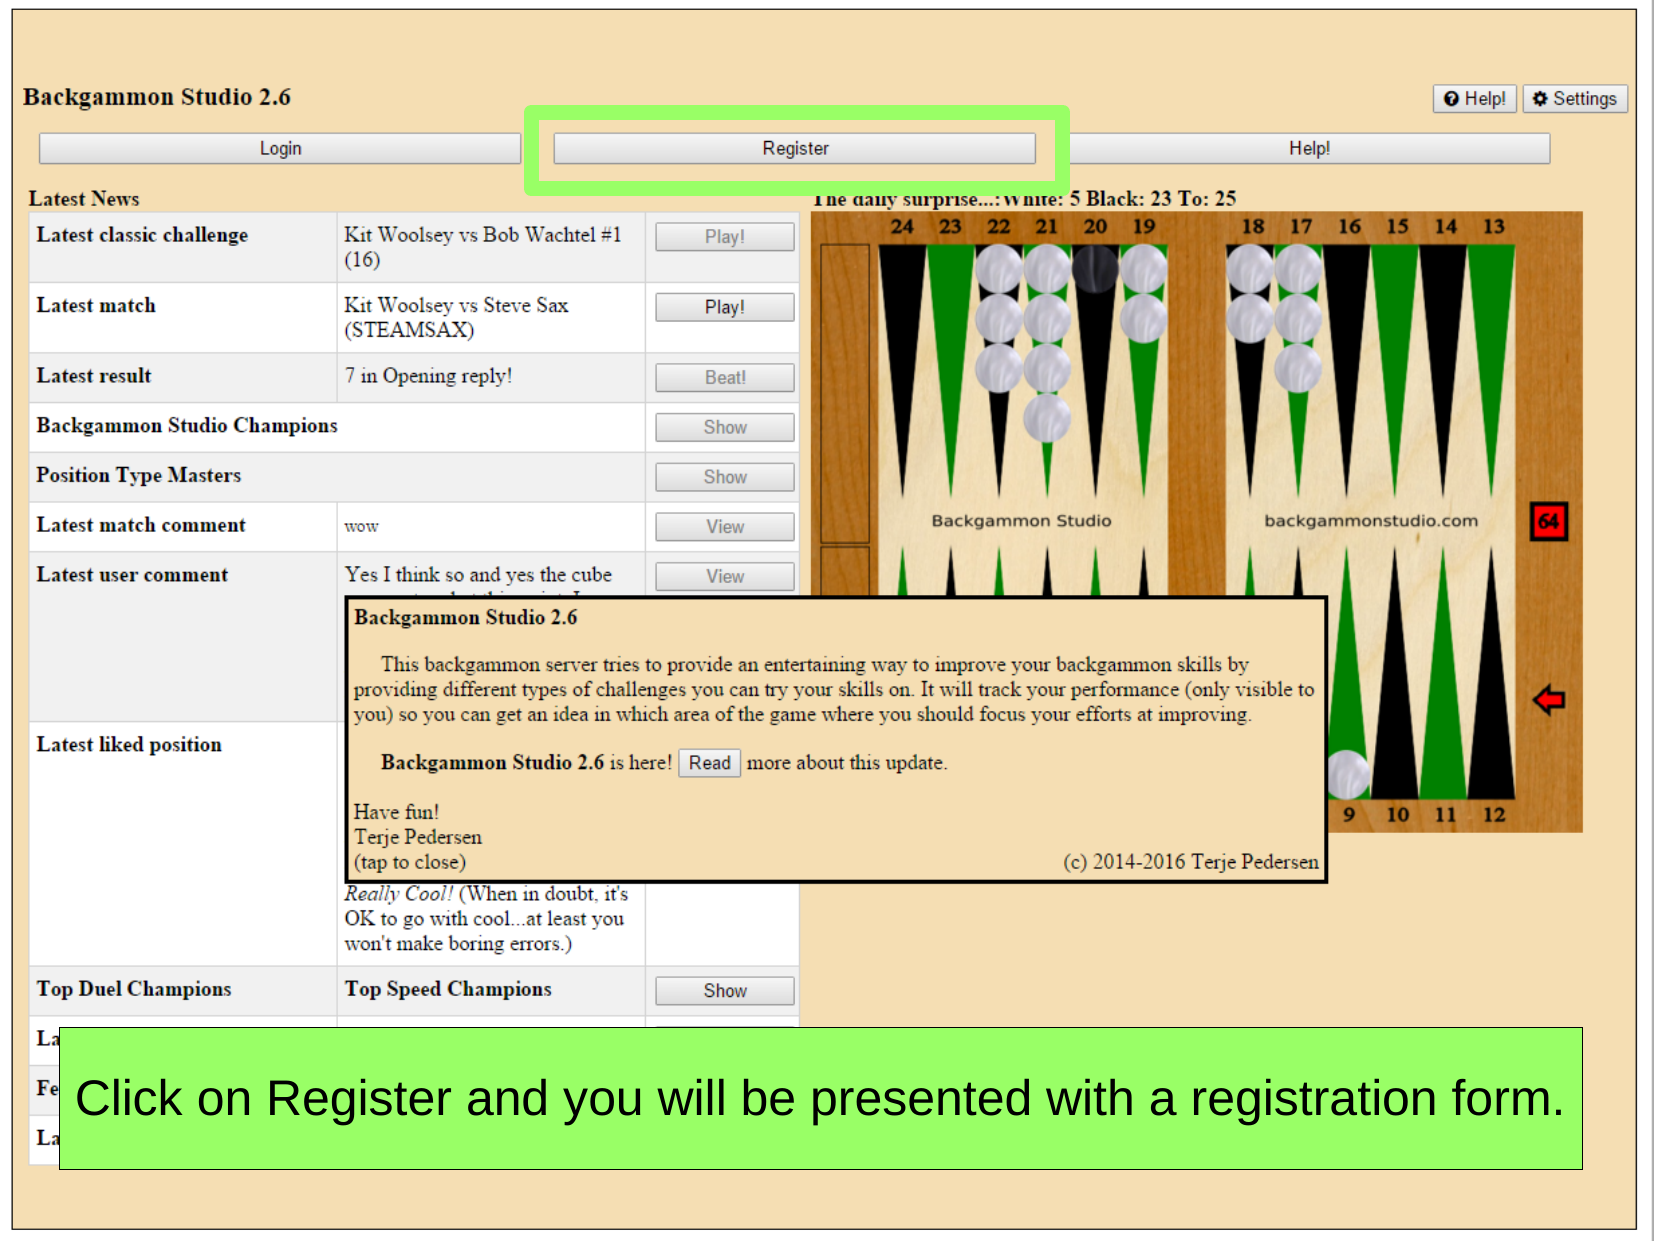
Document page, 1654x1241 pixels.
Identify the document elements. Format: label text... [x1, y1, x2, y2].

text_box Click on Register and you will be presented with a registration form. [59, 1027, 1583, 1170]
picture [0, 0, 1654, 1241]
